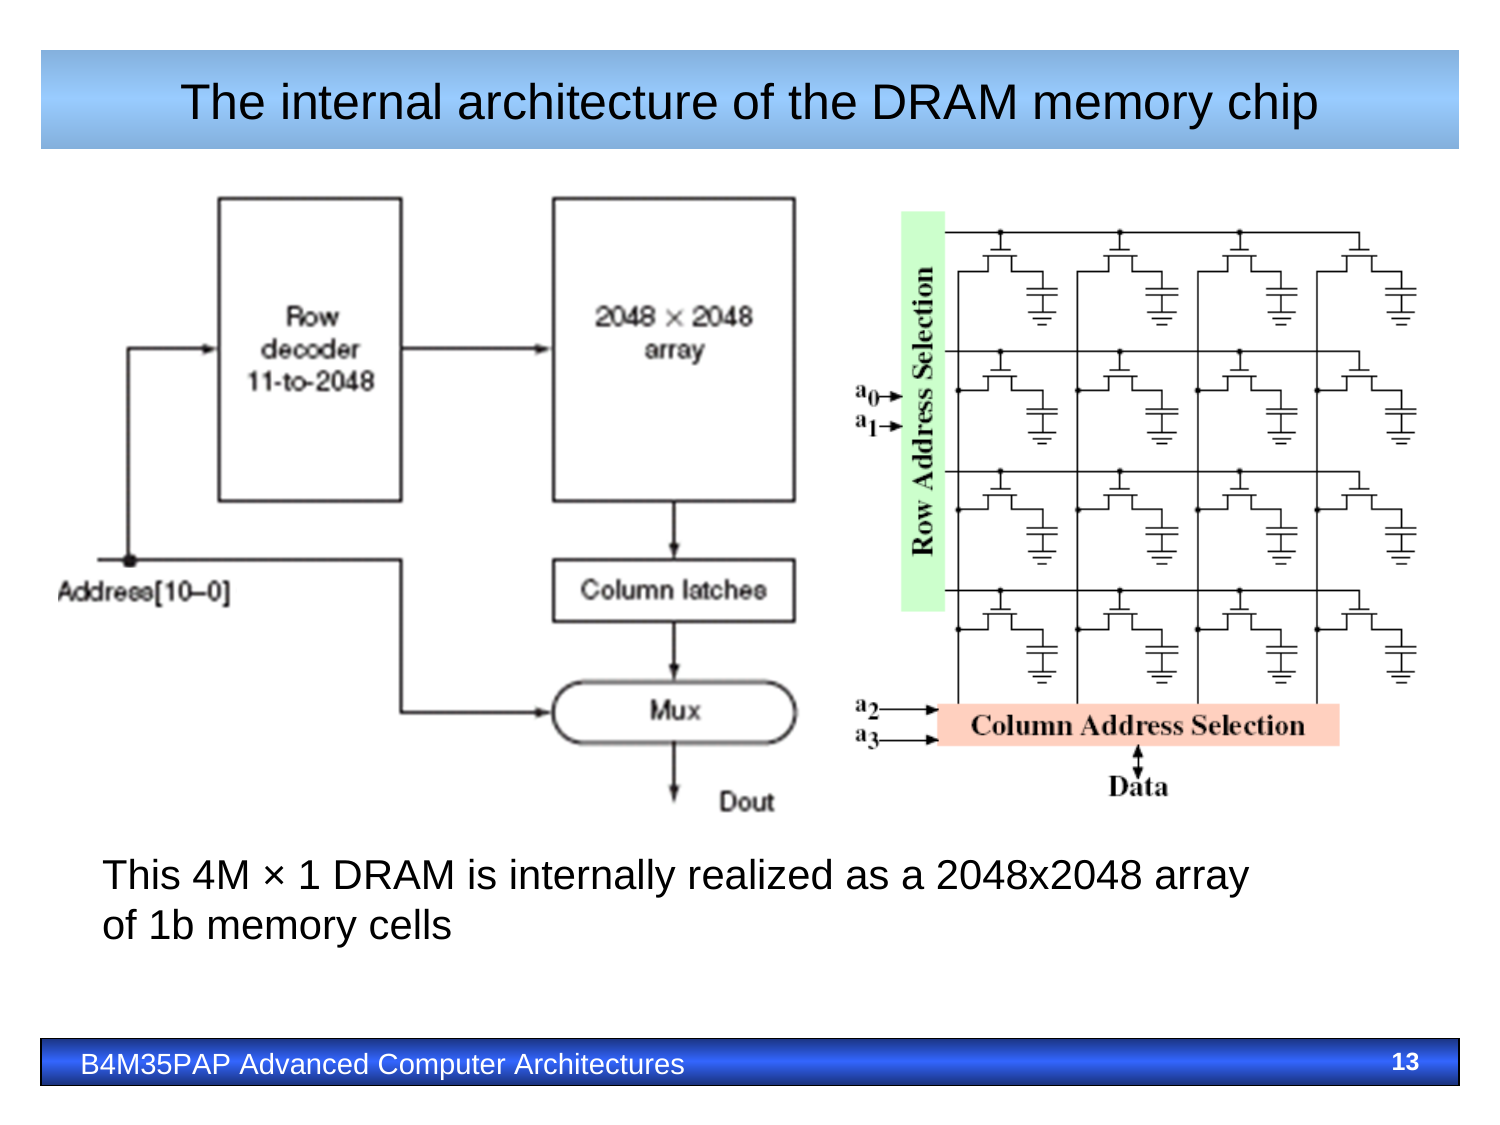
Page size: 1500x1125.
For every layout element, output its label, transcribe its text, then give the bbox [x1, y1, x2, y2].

text_box This 4M × 1 DRAM is internally realized as a 2048x2048 array of 1b memory cells [87, 840, 1459, 956]
title The internal architecture of the DRAM memory chip [41, 50, 1459, 149]
picture [58, 187, 1459, 821]
